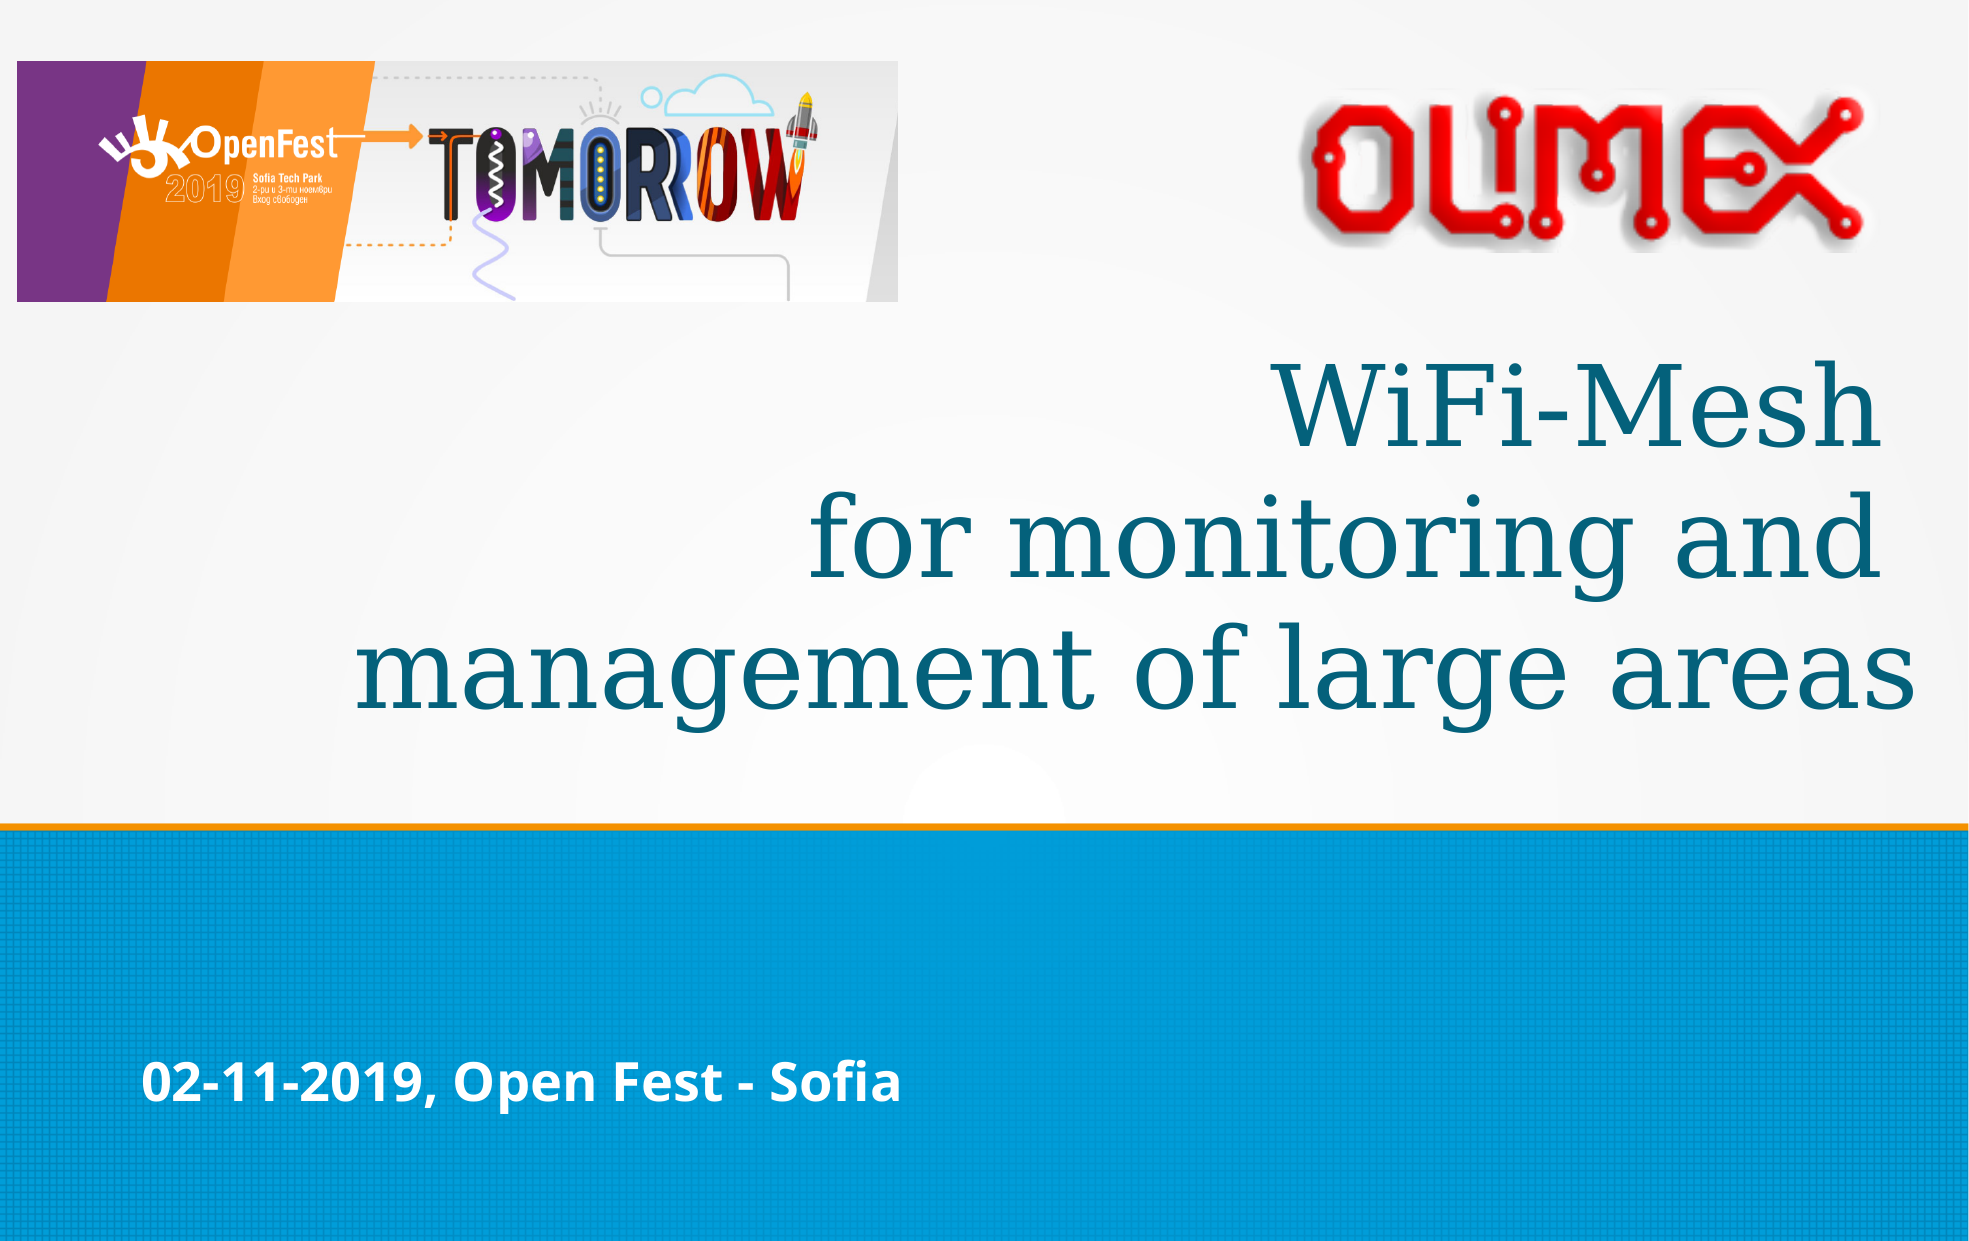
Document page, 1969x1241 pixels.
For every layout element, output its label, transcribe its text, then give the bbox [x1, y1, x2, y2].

picture [0, 0, 1969, 830]
text_box 02-11-2019, Open Fest - Sofia [135, 975, 1831, 1186]
title WiFi-Mesh for monitoring and management of large areas [49, 75, 1921, 736]
